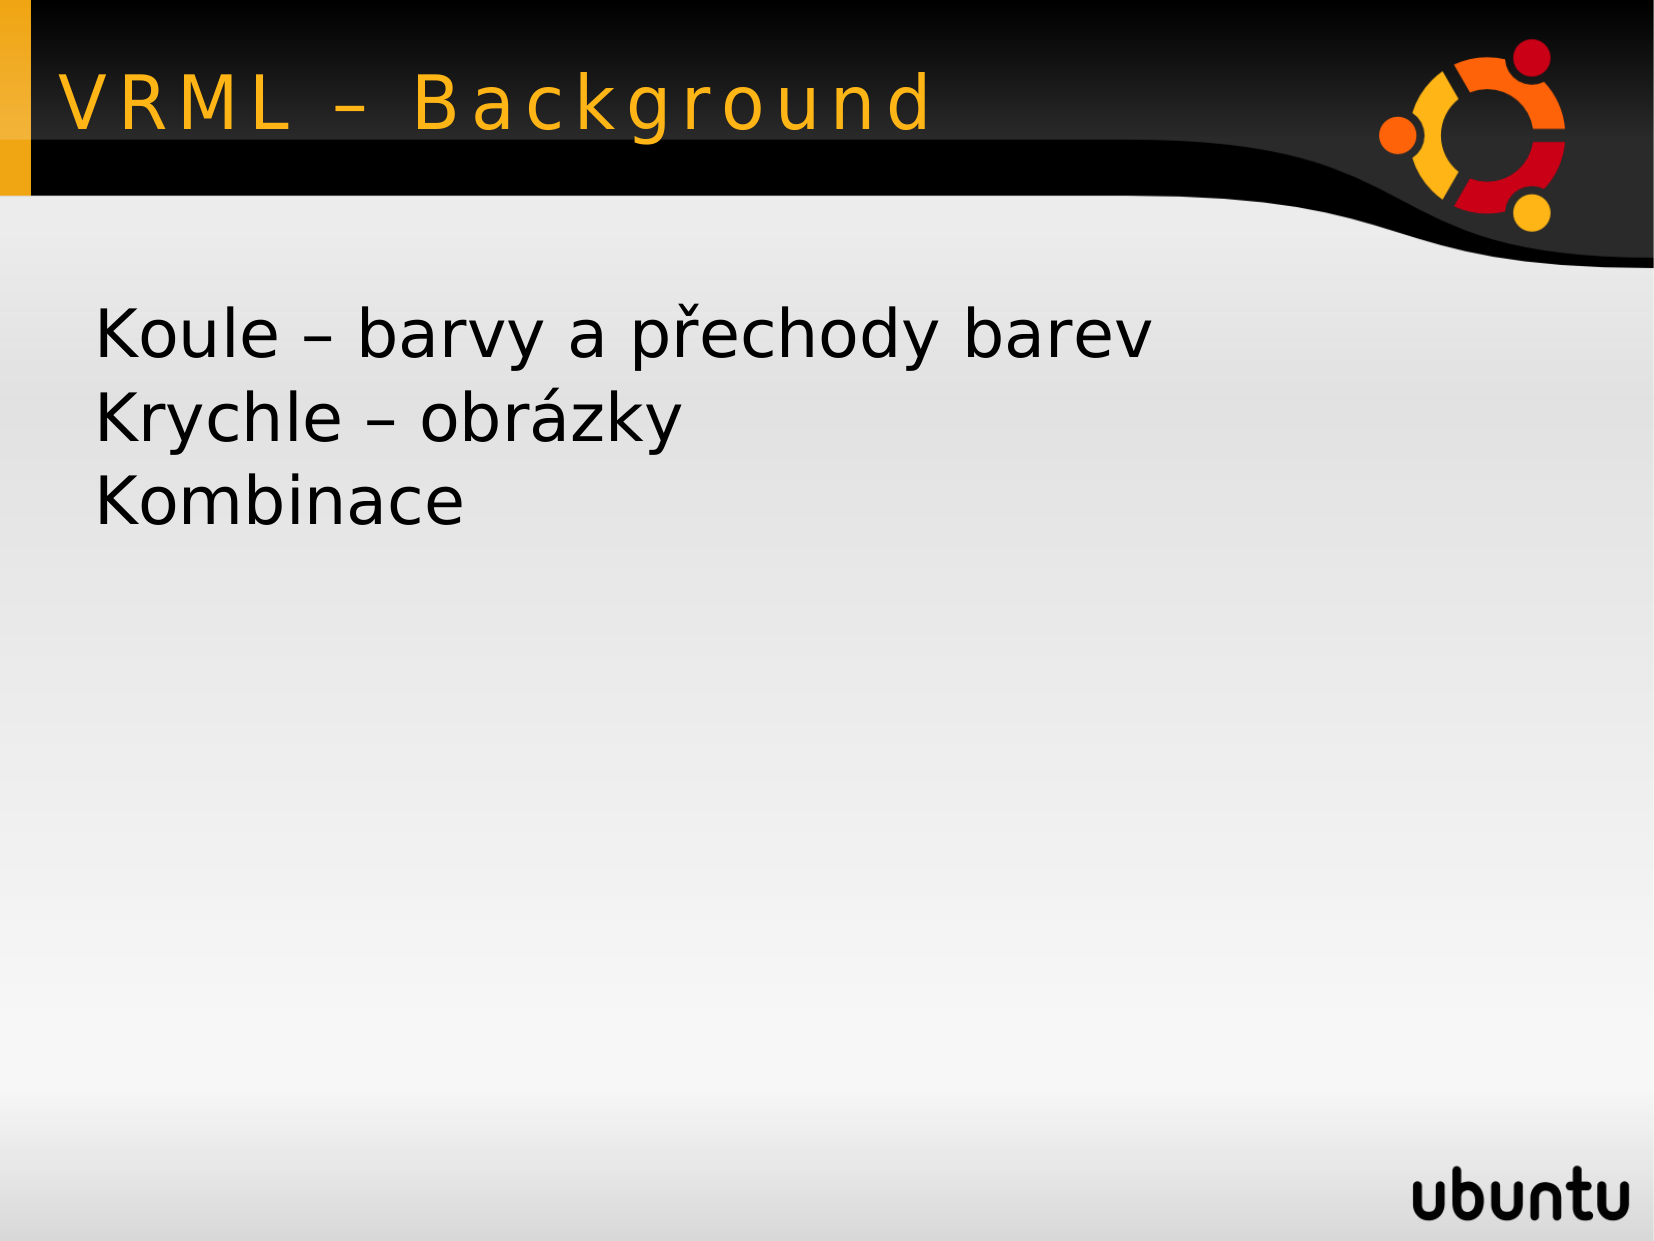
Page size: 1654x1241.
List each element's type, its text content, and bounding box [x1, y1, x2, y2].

title VRML – Background [59, 29, 1270, 178]
list Koule – barvy a přechody barev Krychle – obrázky Kombinace [76, 295, 1565, 1114]
picture [0, 0, 1654, 1241]
